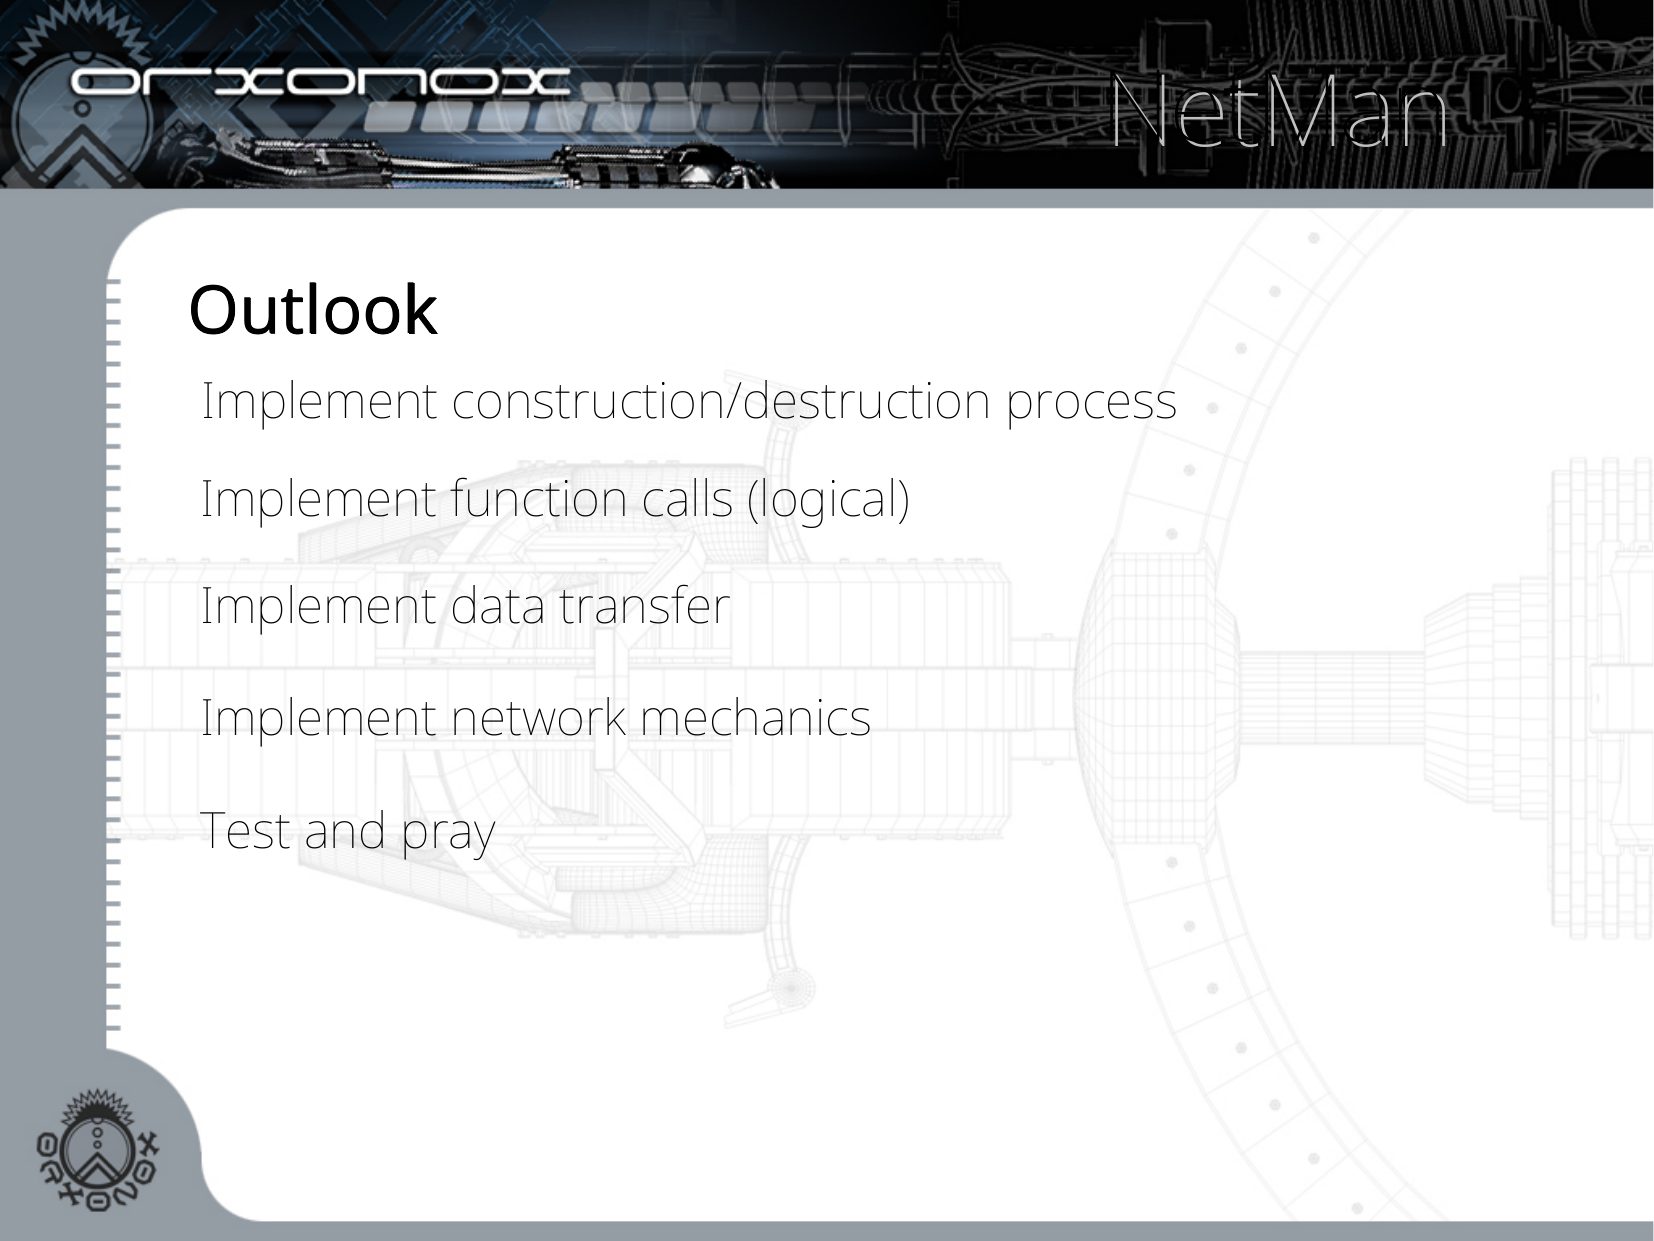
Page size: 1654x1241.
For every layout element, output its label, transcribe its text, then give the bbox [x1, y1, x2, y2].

text_box Implement construction/destruction process [151, 357, 1583, 427]
text_box Implement network mechanics [150, 675, 1436, 744]
text_box Implement function calls (logical) [150, 456, 1436, 526]
text_box NetMan [1050, 26, 1612, 151]
text_box Test and pray [150, 787, 1436, 857]
text_box Implement data transfer [150, 562, 1436, 632]
text_box Outlook [187, 262, 628, 290]
picture [0, 0, 1654, 1241]
